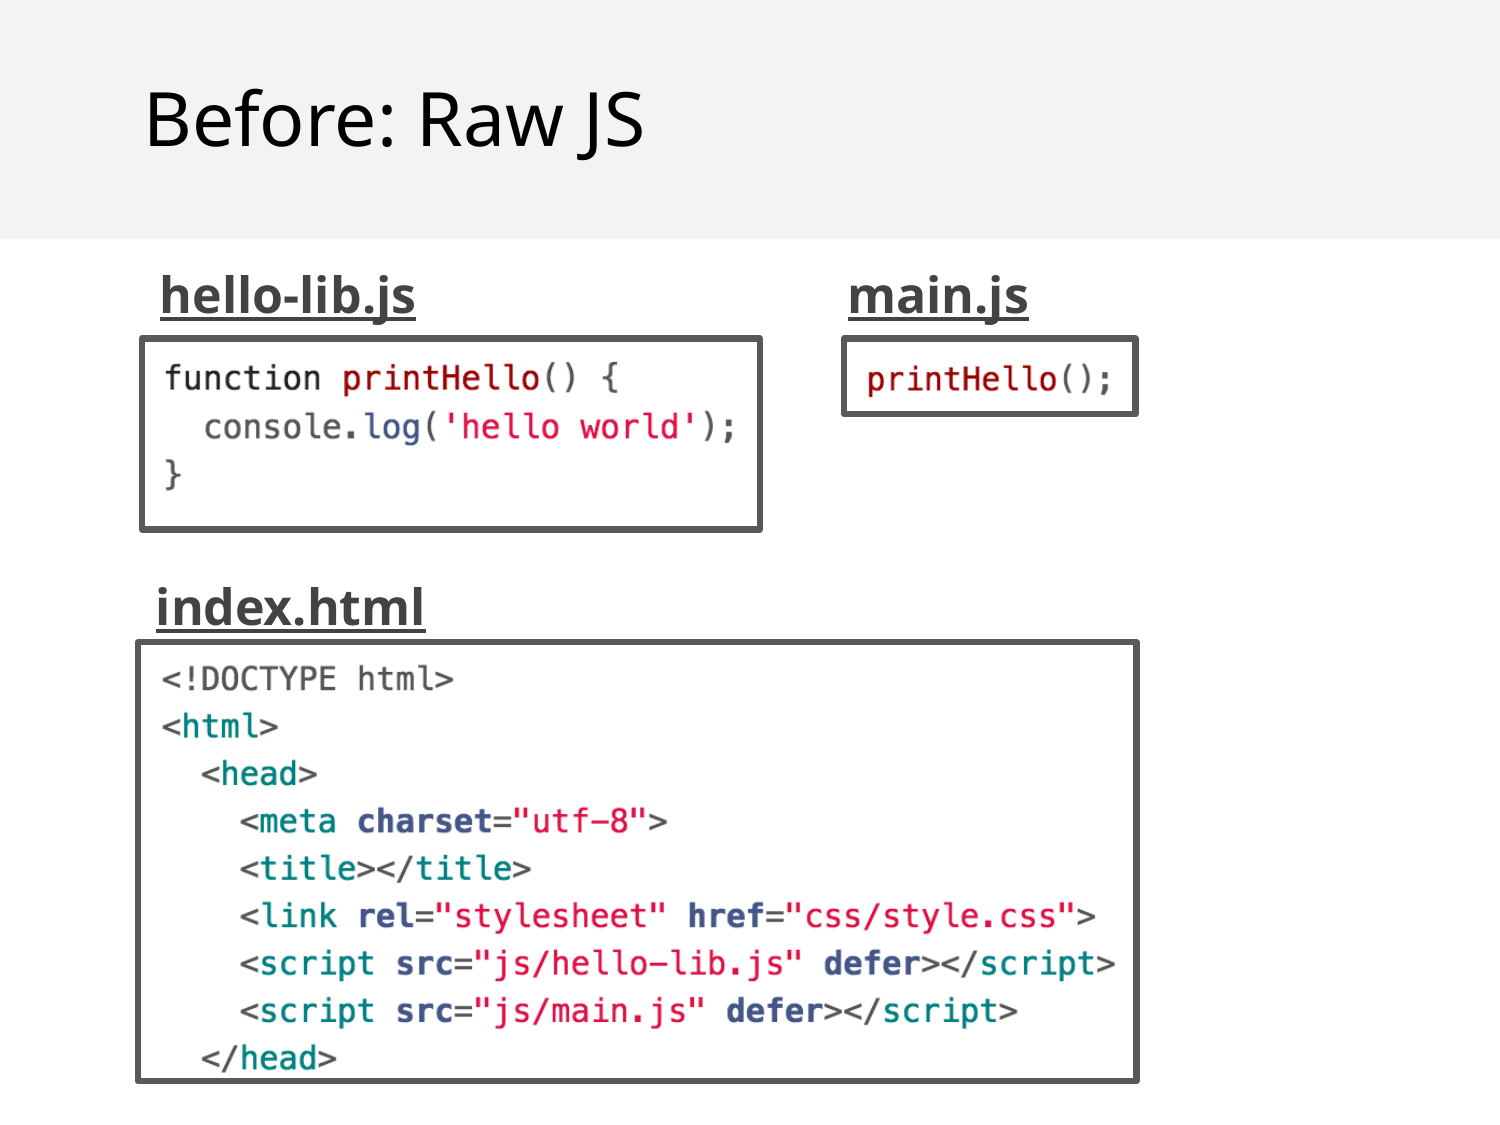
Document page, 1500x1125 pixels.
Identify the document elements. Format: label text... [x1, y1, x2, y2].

title Before: Raw JS [128, 56, 1372, 183]
picture [145, 341, 757, 527]
list hello-lib.js [145, 239, 672, 365]
list index.html [140, 551, 544, 677]
list main.js [832, 239, 1359, 365]
picture [847, 341, 1133, 412]
picture [140, 645, 1134, 1078]
